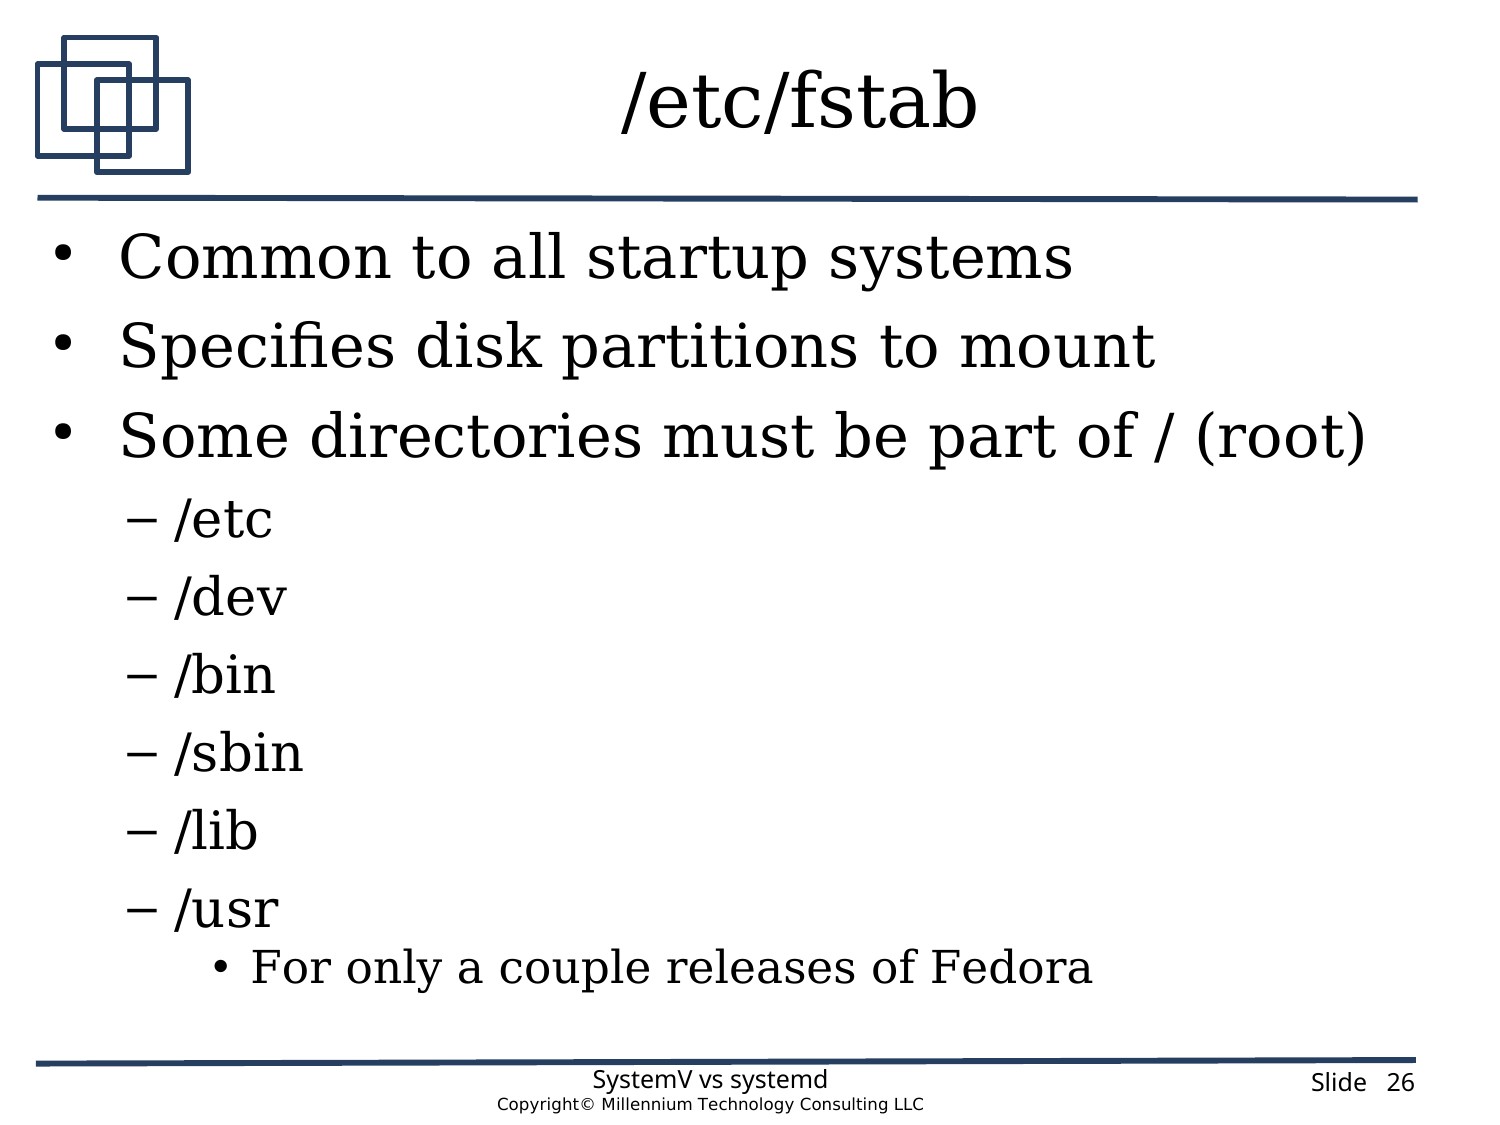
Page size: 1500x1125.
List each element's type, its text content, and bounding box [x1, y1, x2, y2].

list Common to all startup systems Specifies disk partitions to mount Some directories must be part of / (root) /etc /dev /bin /sbin /lib /usr For only a couple releases of Fedora [37, 210, 1426, 1038]
title /etc/fstab [150, 0, 1426, 196]
